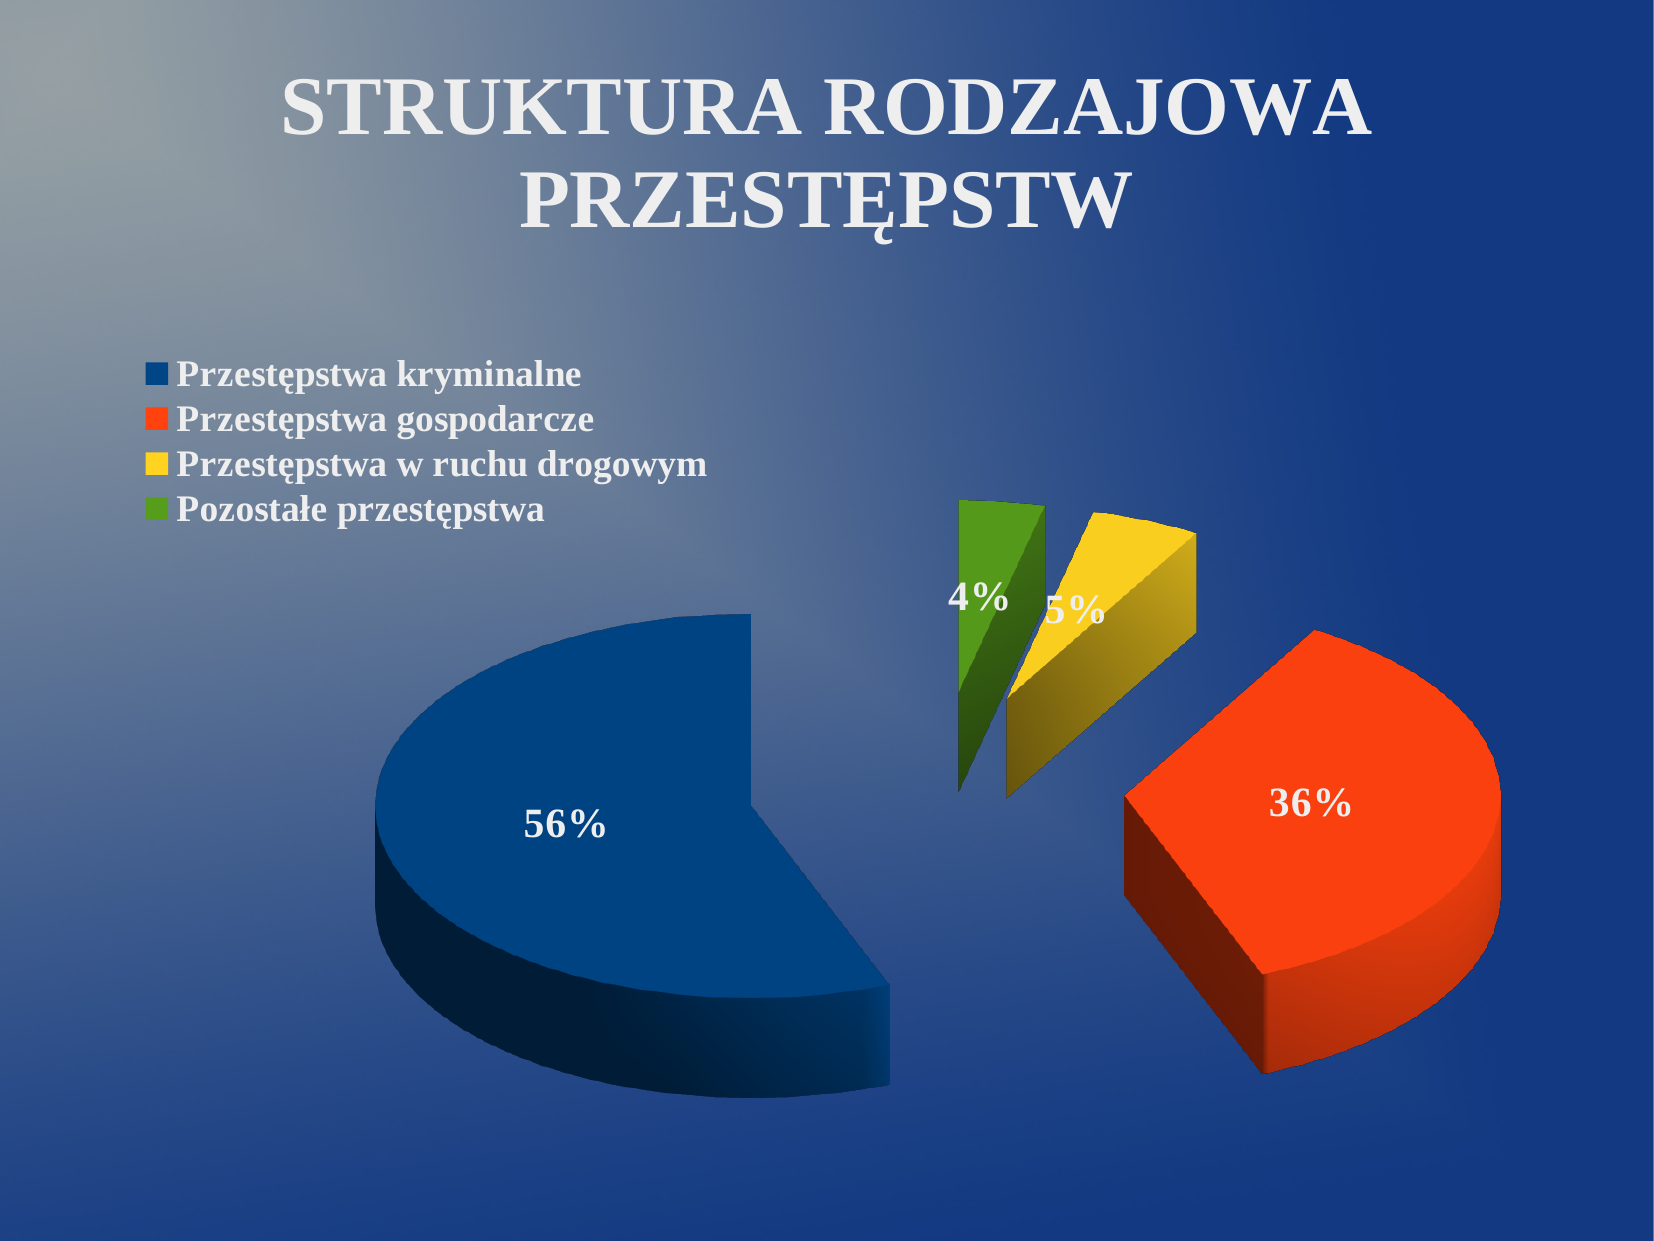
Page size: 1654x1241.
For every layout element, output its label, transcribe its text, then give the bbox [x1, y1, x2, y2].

chart [11, 318, 1583, 1178]
title STRUKTURA RODZAJOWA PRZESTĘPSTW [82, 49, 1571, 257]
picture [0, 0, 1654, 1241]
